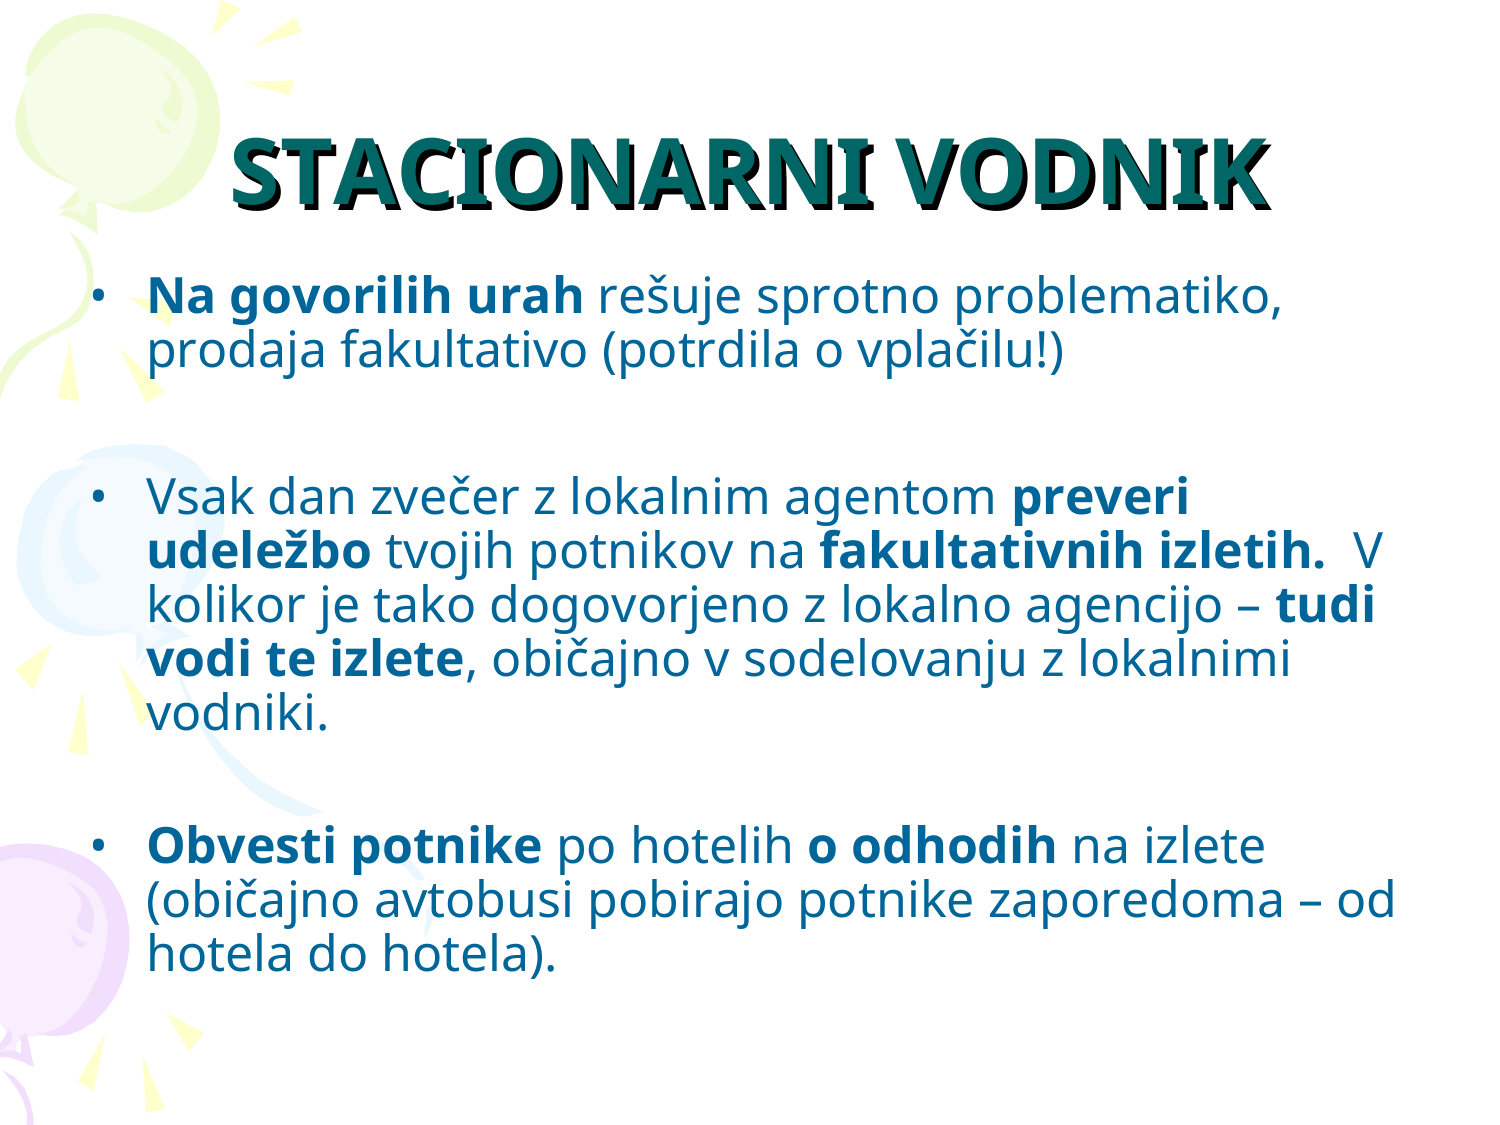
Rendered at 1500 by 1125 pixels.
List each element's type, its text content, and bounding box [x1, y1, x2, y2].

list Na govorilih urah rešuje sprotno problematiko, prodaja fakultativo (potrdila o vplačilu!) Vsak dan zvečer z lokalnim agentom preveri udeležbo tvojih potnikov na fakultativnih izletih. V kolikor je tako dogovorjeno z lokalno agencijo – tudi vodi te izlete, običajno v sodelovanju z lokalnimi vodniki. Obvesti potnike po hotelih o odhodih na izlete (običajno avtobusi pobirajo potnike zaporedoma – od hotela do hotela). [75, 262, 1426, 994]
title STACIONARNI VODNIK [72, 16, 1426, 233]
